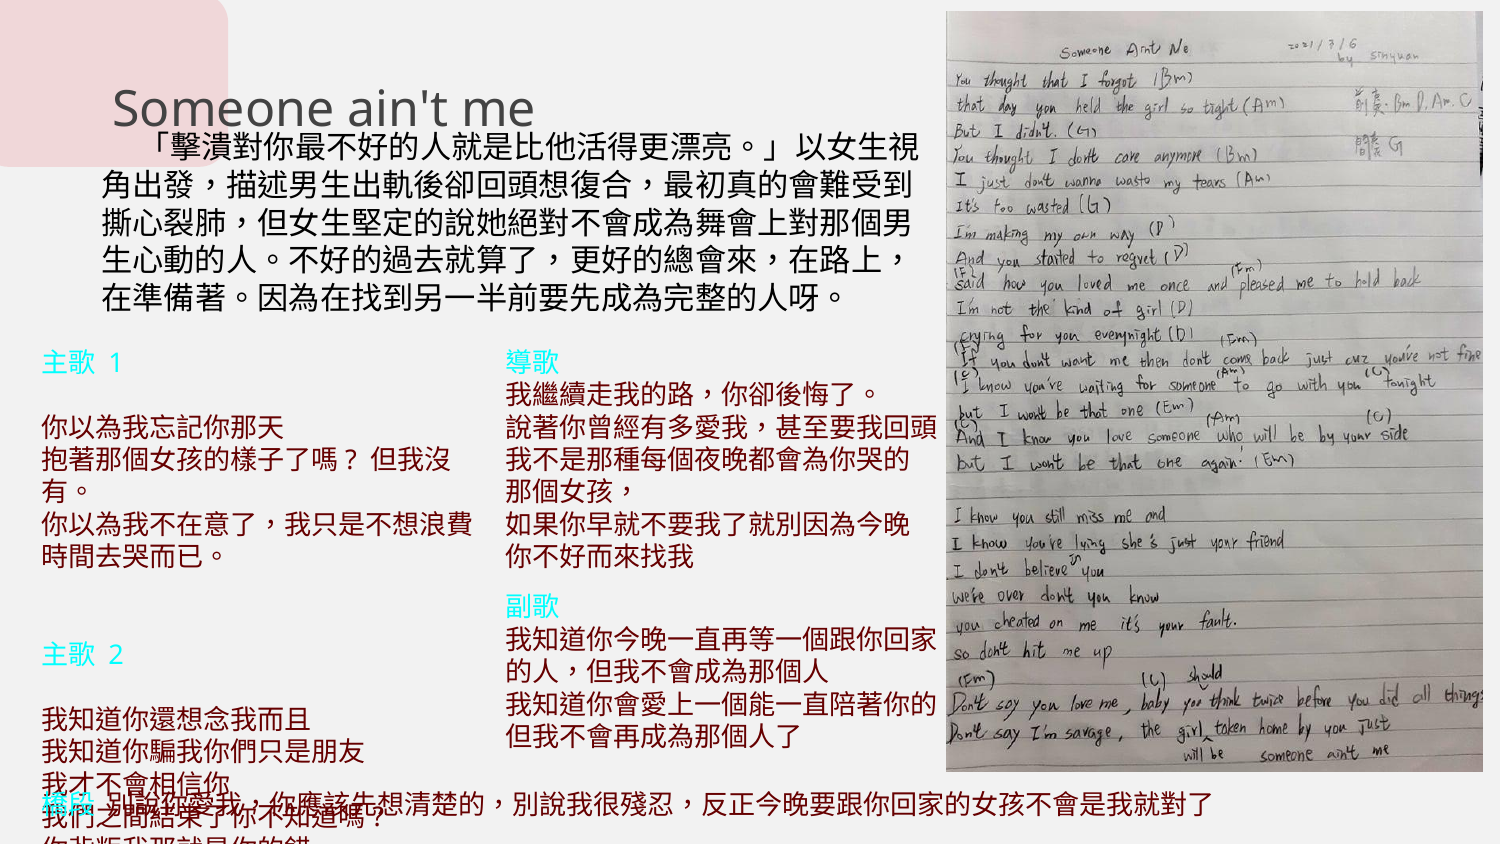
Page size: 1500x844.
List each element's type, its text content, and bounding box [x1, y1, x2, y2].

text_box 主歌 1 你以為我忘記你那天 抱著那個女孩的樣子了嗎? 但我沒有。 你以為我不在意了，我只是不想浪費 時間去哭而已。 主歌 2 我知道你還想念我而且 我知道你騙我你們只是朋友 我才不會相信你 我們之間結束了你不知道嗎? 你背叛我那就是你的錯 所以別再打給我了 [26, 329, 490, 772]
text_box 橋段 別說你愛我，你應該先想清楚的，別說我很殘忍，反正今晚要跟你回家的女孩不會是我就對了 [26, 772, 1328, 844]
picture [946, 11, 1483, 773]
text_box 「擊潰對你最不好的人就是比他活得更漂亮。」以女生視角出發，描述男生出軌後卻回頭想復合，最初真的會難受到撕心裂肺，但女生堅定的說她絕對不會成為舞會上對那個男生心動的人。不好的過去就算了，更好的總會來，在路上，在準備著。因為在找到另一半前要先成為完整的人呀。 [86, 109, 947, 329]
title Someone ain't me [97, 52, 893, 109]
text_box 副歌 我知道你今晚一直再等一個跟你回家 的人，但我不會成為那個人 我知道你會愛上一個能一直陪著你的 但我不會再成為那個人了 [490, 574, 1069, 772]
text_box 導歌 我繼續走我的路，你卻後悔了。 說著你曾經有多愛我，甚至要我回頭 我不是那種每個夜晚都會為你哭的 那個女孩， 如果你早就不要我了就別因為今晚 你不好而來找我 [490, 329, 1388, 588]
